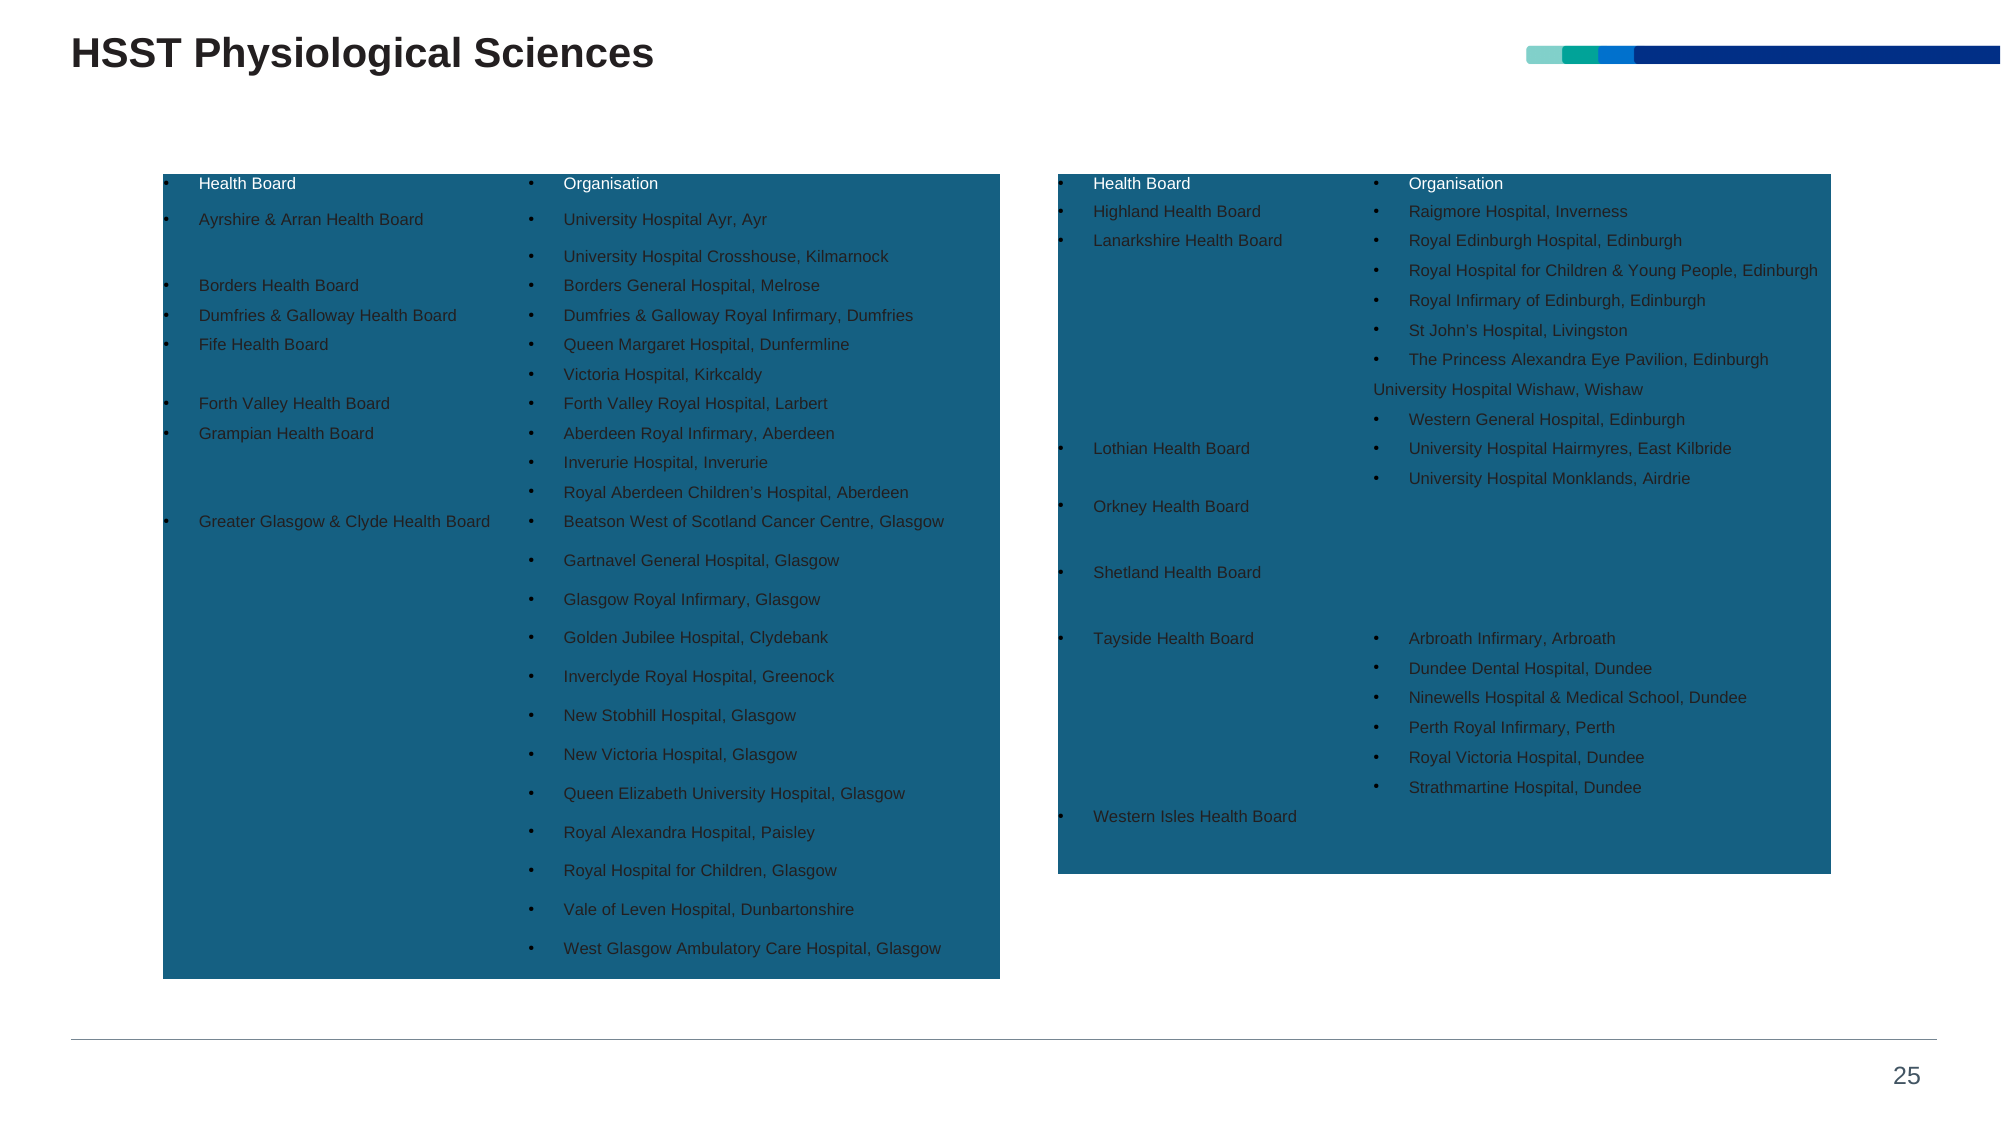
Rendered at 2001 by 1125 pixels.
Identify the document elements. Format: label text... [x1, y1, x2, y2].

table_cell Ayrshire & Arran Health Board [163, 211, 528, 277]
table_cell Inverclyde Royal Hospital, Greenock [528, 668, 1000, 706]
table_cell Forth Valley Health Board [163, 395, 528, 424]
table_cell The Princess Alexandra Eye Pavilion, Edinburgh [1373, 350, 1831, 380]
table_cell University Hospital Wishaw, Wishaw [1373, 380, 1831, 410]
table_cell [1373, 563, 1831, 629]
table_cell Borders General Hospital, Melrose [528, 277, 1000, 306]
table_header Health Board [1058, 174, 1373, 202]
table_cell Gartnavel General Hospital, Glasgow [528, 551, 1000, 590]
table_cell Perth Royal Infirmary, Perth [1373, 718, 1831, 748]
table_cell Royal Hospital for Children, Glasgow [528, 862, 1000, 900]
table_cell Ninewells Hospital & Medical School, Dundee [1373, 689, 1831, 718]
table_cell Forth Valley Royal Hospital, Larbert [528, 395, 1000, 424]
table_cell Fife Health Board [163, 336, 528, 395]
table_cell Royal Victoria Hospital, Dundee [1373, 748, 1831, 778]
table_cell Royal Alexandra Hospital, Paisley [528, 823, 1000, 862]
table_cell Golden Jubilee Hospital, Clydebank [528, 629, 1000, 668]
table_cell University Hospital Hairmyres, East Kilbride [1373, 440, 1831, 469]
table_cell Queen Margaret Hospital, Dunfermline [528, 336, 1000, 365]
table_cell Strathmartine Hospital, Dundee [1373, 778, 1831, 808]
table_cell Aberdeen Royal Infirmary, Aberdeen [528, 424, 1000, 453]
table_cell Glasgow Royal Infirmary, Glasgow [528, 590, 1000, 629]
title HSST Physiological Sciences [70, 32, 1513, 79]
table_cell Lanarkshire Health Board [1058, 232, 1373, 440]
table_cell Royal Infirmary of Edinburgh, Edinburgh [1373, 291, 1831, 321]
table_cell University Hospital Ayr, Ayr [528, 211, 1000, 247]
table_cell Queen Elizabeth University Hospital, Glasgow [528, 784, 1000, 823]
table_cell St John’s Hospital, Livingston [1373, 321, 1831, 350]
table_cell Tayside Health Board [1058, 629, 1373, 808]
table_cell Western General Hospital, Edinburgh [1373, 410, 1831, 440]
table_cell Orkney Health Board [1058, 497, 1373, 563]
table_cell Beatson West of Scotland Cancer Centre, Glasgow [528, 512, 1000, 551]
table_header Health Board [163, 174, 528, 211]
table_cell University Hospital Crosshouse, Kilmarnock [528, 247, 1000, 277]
table_cell Inverurie Hospital, Inverurie [528, 453, 1000, 483]
table_header Organisation [1373, 174, 1831, 202]
table_cell Shetland Health Board [1058, 563, 1373, 629]
table_cell Victoria Hospital, Kirkcaldy [528, 365, 1000, 395]
table_cell [1373, 808, 1831, 874]
table_cell Raigmore Hospital, Inverness [1373, 202, 1831, 232]
table_cell Highland Health Board [1058, 202, 1373, 232]
table_cell New Stobhill Hospital, Glasgow [528, 706, 1000, 745]
table_cell New Victoria Hospital, Glasgow [528, 745, 1000, 784]
table_cell Dumfries & Galloway Health Board [163, 306, 528, 336]
table_cell Royal Aberdeen Children’s Hospital, Aberdeen [528, 483, 1000, 512]
table_cell Dundee Dental Hospital, Dundee [1373, 659, 1831, 689]
table_cell Western Isles Health Board [1058, 808, 1373, 874]
table_cell West Glasgow Ambulatory Care Hospital, Glasgow [528, 939, 1000, 979]
table_header Organisation [528, 174, 1000, 211]
table_cell Arbroath Infirmary, Arbroath [1373, 629, 1831, 659]
table_cell Vale of Leven Hospital, Dunbartonshire [528, 900, 1000, 939]
table_cell Royal Edinburgh Hospital, Edinburgh [1373, 232, 1831, 261]
table_cell Grampian Health Board [163, 424, 528, 512]
table_cell Greater Glasgow & Clyde Health Board [163, 512, 528, 979]
table_cell Dumfries & Galloway Royal Infirmary, Dumfries [528, 306, 1000, 336]
table_cell Royal Hospital for Children & Young People, Edinburgh [1373, 261, 1831, 291]
table_cell Borders Health Board [163, 277, 528, 306]
table_cell University Hospital Monklands, Airdrie [1373, 469, 1831, 497]
table_cell [1373, 497, 1831, 563]
table_cell Lothian Health Board [1058, 440, 1373, 497]
